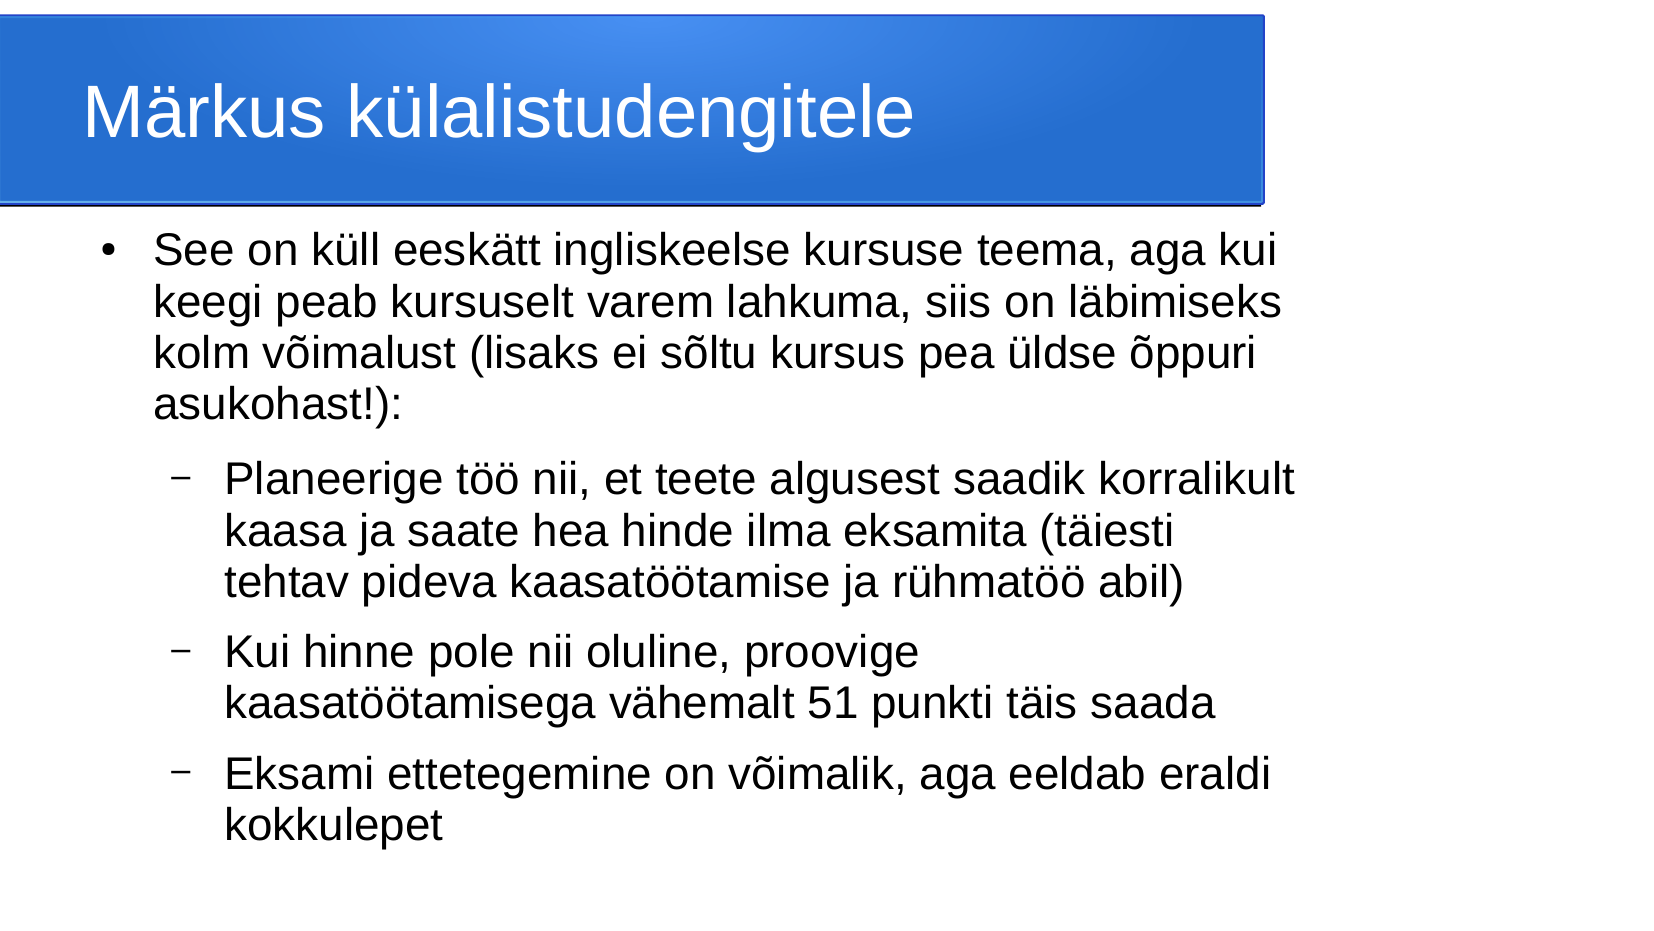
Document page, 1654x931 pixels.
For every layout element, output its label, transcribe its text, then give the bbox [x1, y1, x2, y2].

title Märkus külalistudengitele [82, 35, 1235, 189]
list See on küll eeskätt ingliskeelse kursuse teema, aga kui keegi peab kursuselt varem lahkuma, siis on läbimiseks kolm võimalust (lisaks ei sõltu kursus pea üldse õppuri asukohast!): Planeerige töö nii, et teete algusest saadik korralikult kaasa ja saate hea hinde ilma eksamita (täiesti tehtav pideva kaasatöötamise ja rühmatöö abil) Kui hinne pole nii oluline, proovige kaasatöötamisega vähemalt 51 punkti täis saada Eksami ettetegemine on võimalik, aga eeldab eraldi kokkulepet [82, 224, 1298, 910]
